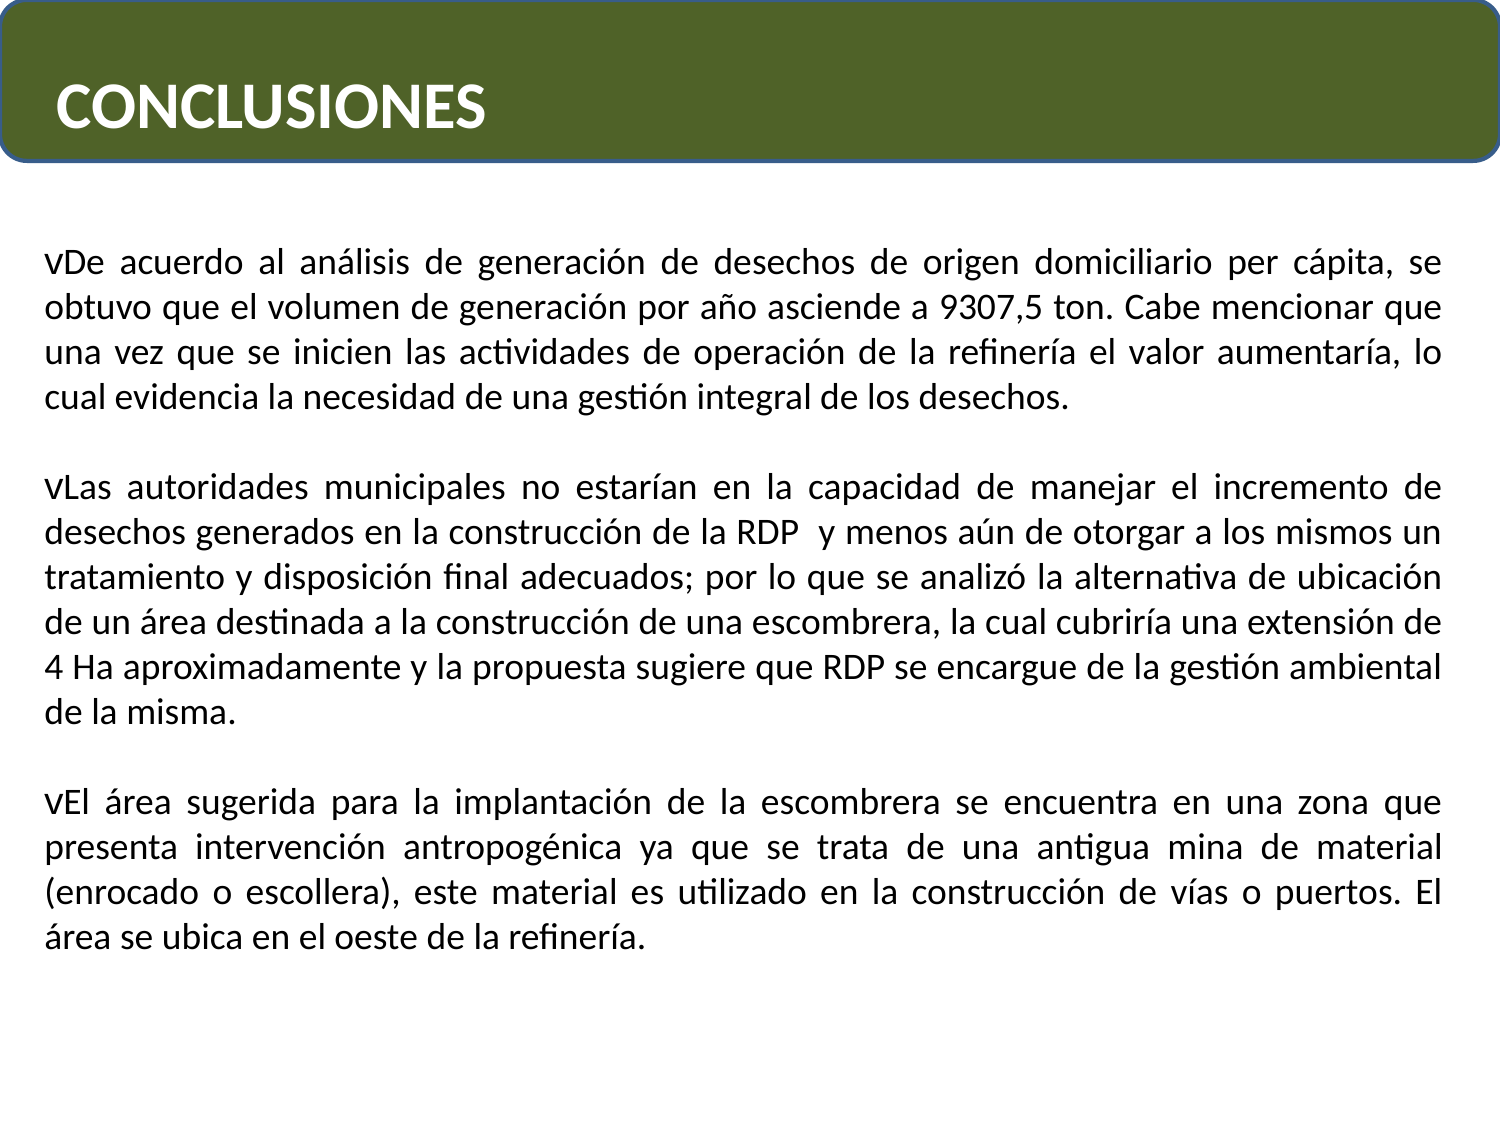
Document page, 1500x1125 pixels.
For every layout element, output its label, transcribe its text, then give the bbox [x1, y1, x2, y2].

text_box CONCLUSIONES [41, 54, 668, 151]
text_box De acuerdo al análisis de generación de desechos de origen domiciliario per cápita, se obtuvo que el volumen de generación por año asciende a 9307,5 ton. Cabe mencionar que una vez que se inicien las actividades de operación de la refinería el valor aumentaría, lo cual evidencia la necesidad de una gestión integral de los desechos. Las autoridades municipales no estarían en la capacidad de manejar el incremento de desechos generados en la construcción de la RDP y menos aún de otorgar a los mismos un tratamiento y disposición final adecuados; por lo que se analizó la alternativa de ubicación de un área destinada a la construcción de una escombrera, la cual cubriría una extensión de 4 Ha aproximadamente y la propuesta sugiere que RDP se encargue de la gestión ambiental de la misma. El área sugerida para la implantación de la escombrera se encuentra en una zona que presenta intervención antropogénica ya que se trata de una antigua mina de material (enrocado o escollera), este material es utilizado en la construcción de vías o puertos. El área se ubica en el oeste de la refinería. [29, 184, 1459, 1018]
text_box [0, 0, 1500, 161]
